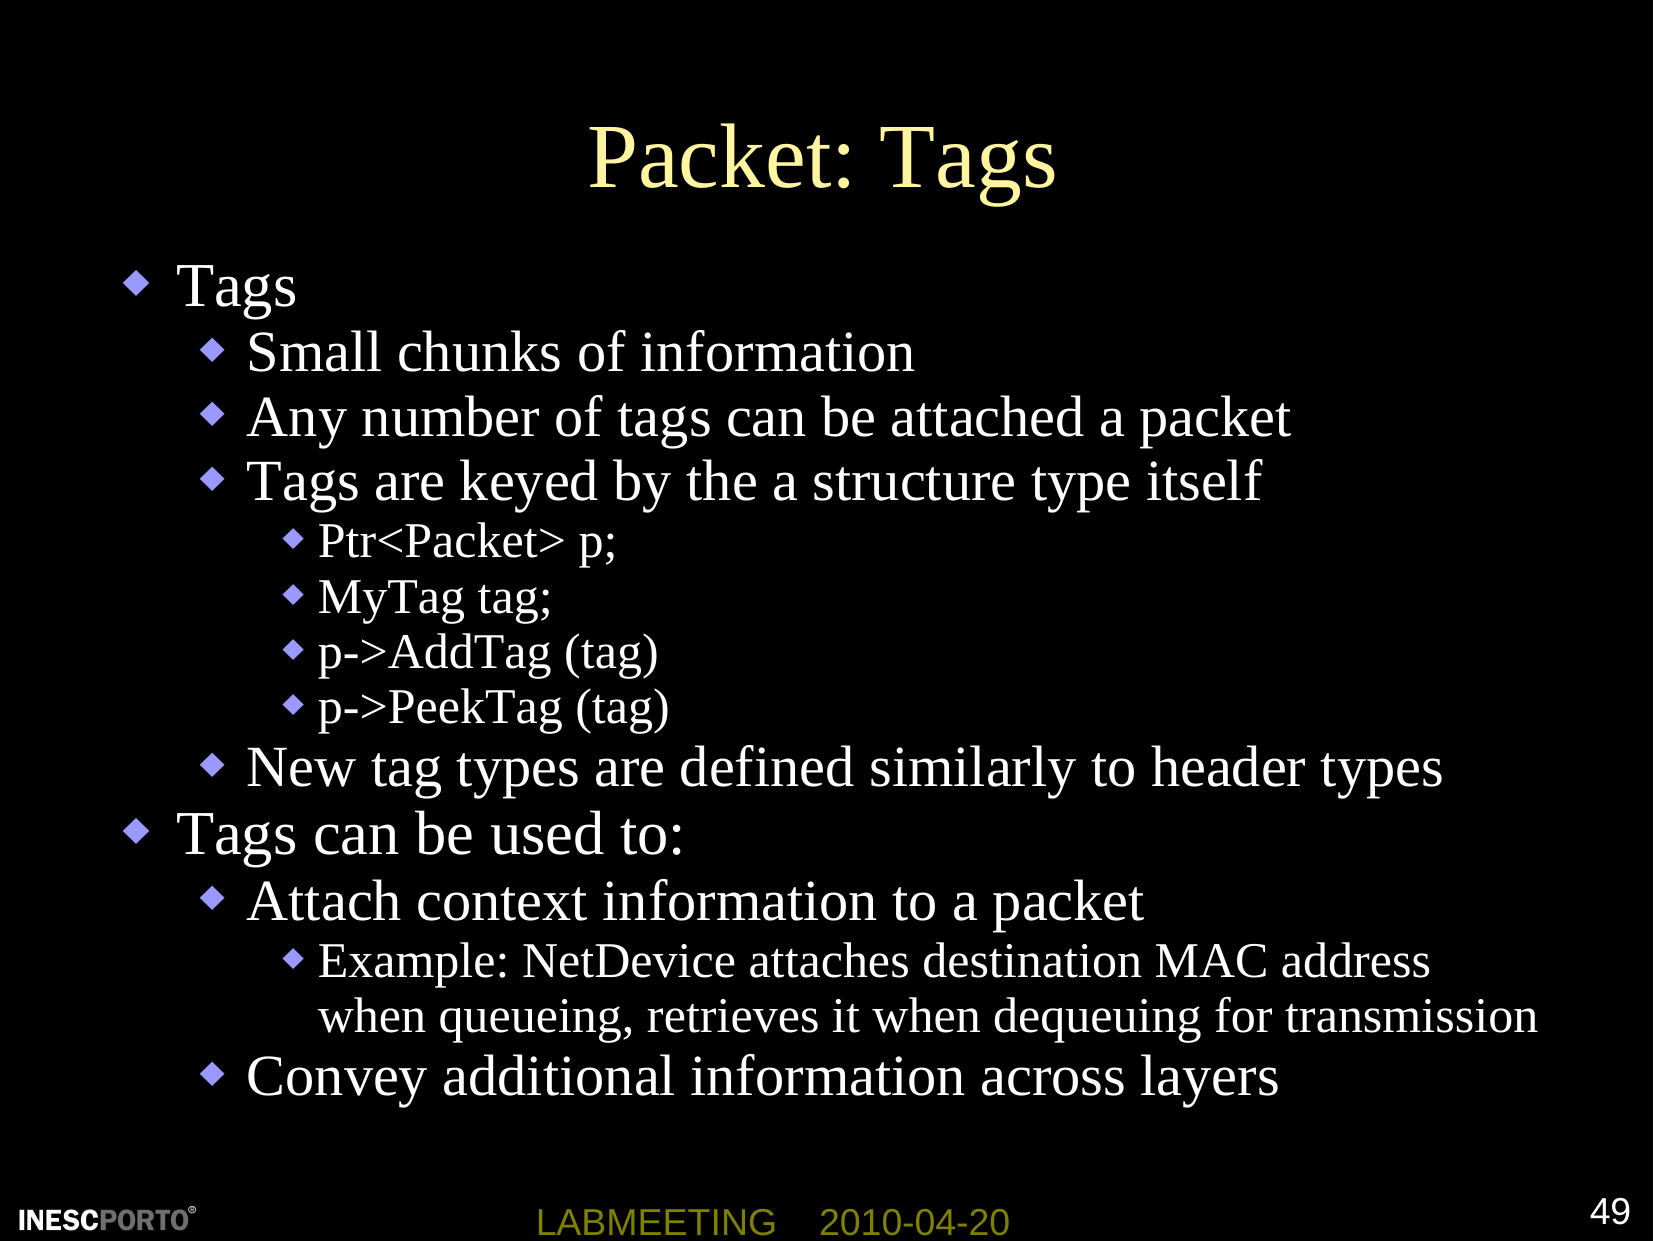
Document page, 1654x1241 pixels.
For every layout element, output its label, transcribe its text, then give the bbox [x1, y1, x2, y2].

title Packet: Tags [40, 48, 1607, 264]
list Tags Small chunks of information Any number of tags can be attached a packet Tags are keyed by the a structure type itself Ptr<Packet> p; MyTag tag; p->AddTag (tag) p->PeekTag (tag) New tag types are defined similarly to header types Tags can be used to: Attach context information to a packet Example: NetDevice attaches destination MAC address when queueing, retrieves it when dequeuing for transmission Convey additional information across layers [105, 250, 1552, 1108]
picture [9, 1181, 201, 1241]
